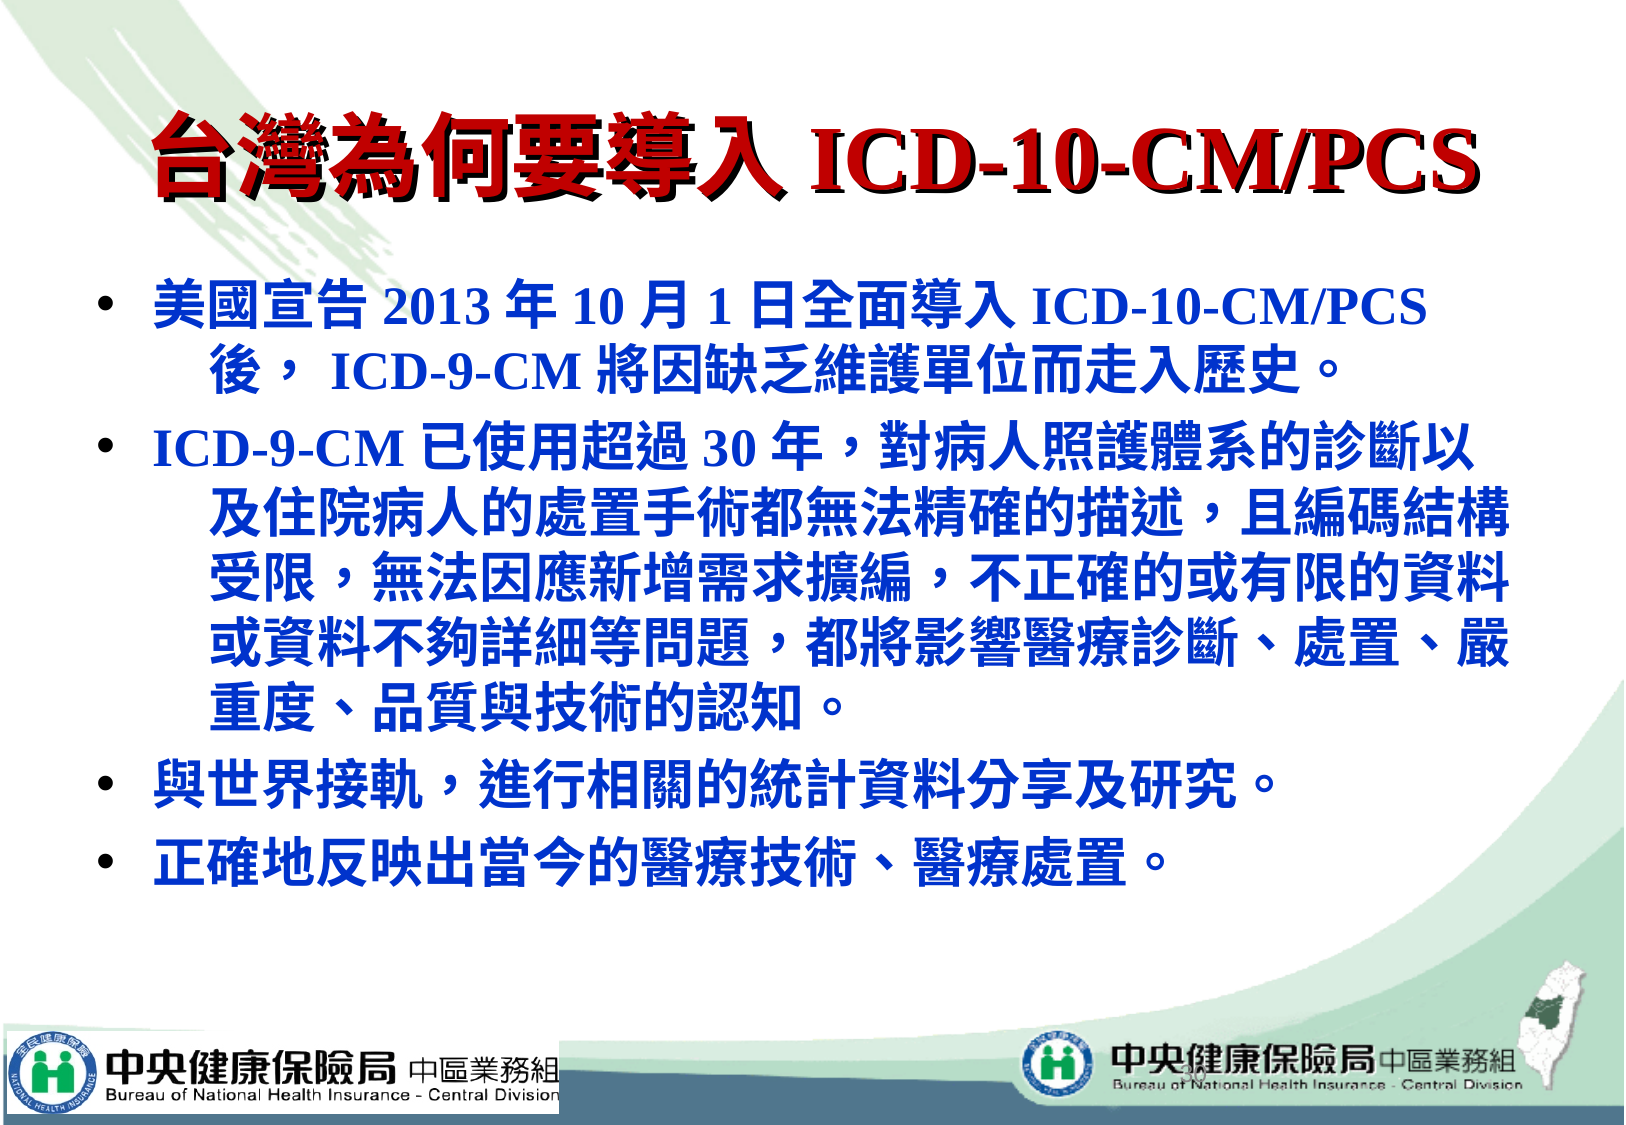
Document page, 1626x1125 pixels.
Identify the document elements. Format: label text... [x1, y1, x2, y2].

title 台灣為何要導入ICD-10-CM/PCS [81, 58, 1544, 247]
list 美國宣告2013年10月1日全面導入ICD-10-CM/PCS後，ICD-9-CM將因缺乏維護單位而走入歷史。 ICD-9-CM已使用超過30年，對病人照護體系的診斷以及住院病人的處置手術都無法精確的描述，且編碼結構受限，無法因應新增需求擴編，不正確的或有限的資料或資料不夠詳細等問題，都將影響醫療診斷、處置、嚴重度、品質與技術的認知。 與世界接軌，進行相關的統計資料分享及研究。 正確地反映出當今的醫療技術、醫療處置。 [81, 262, 1544, 1005]
text_box [1164, 1042, 1544, 1103]
